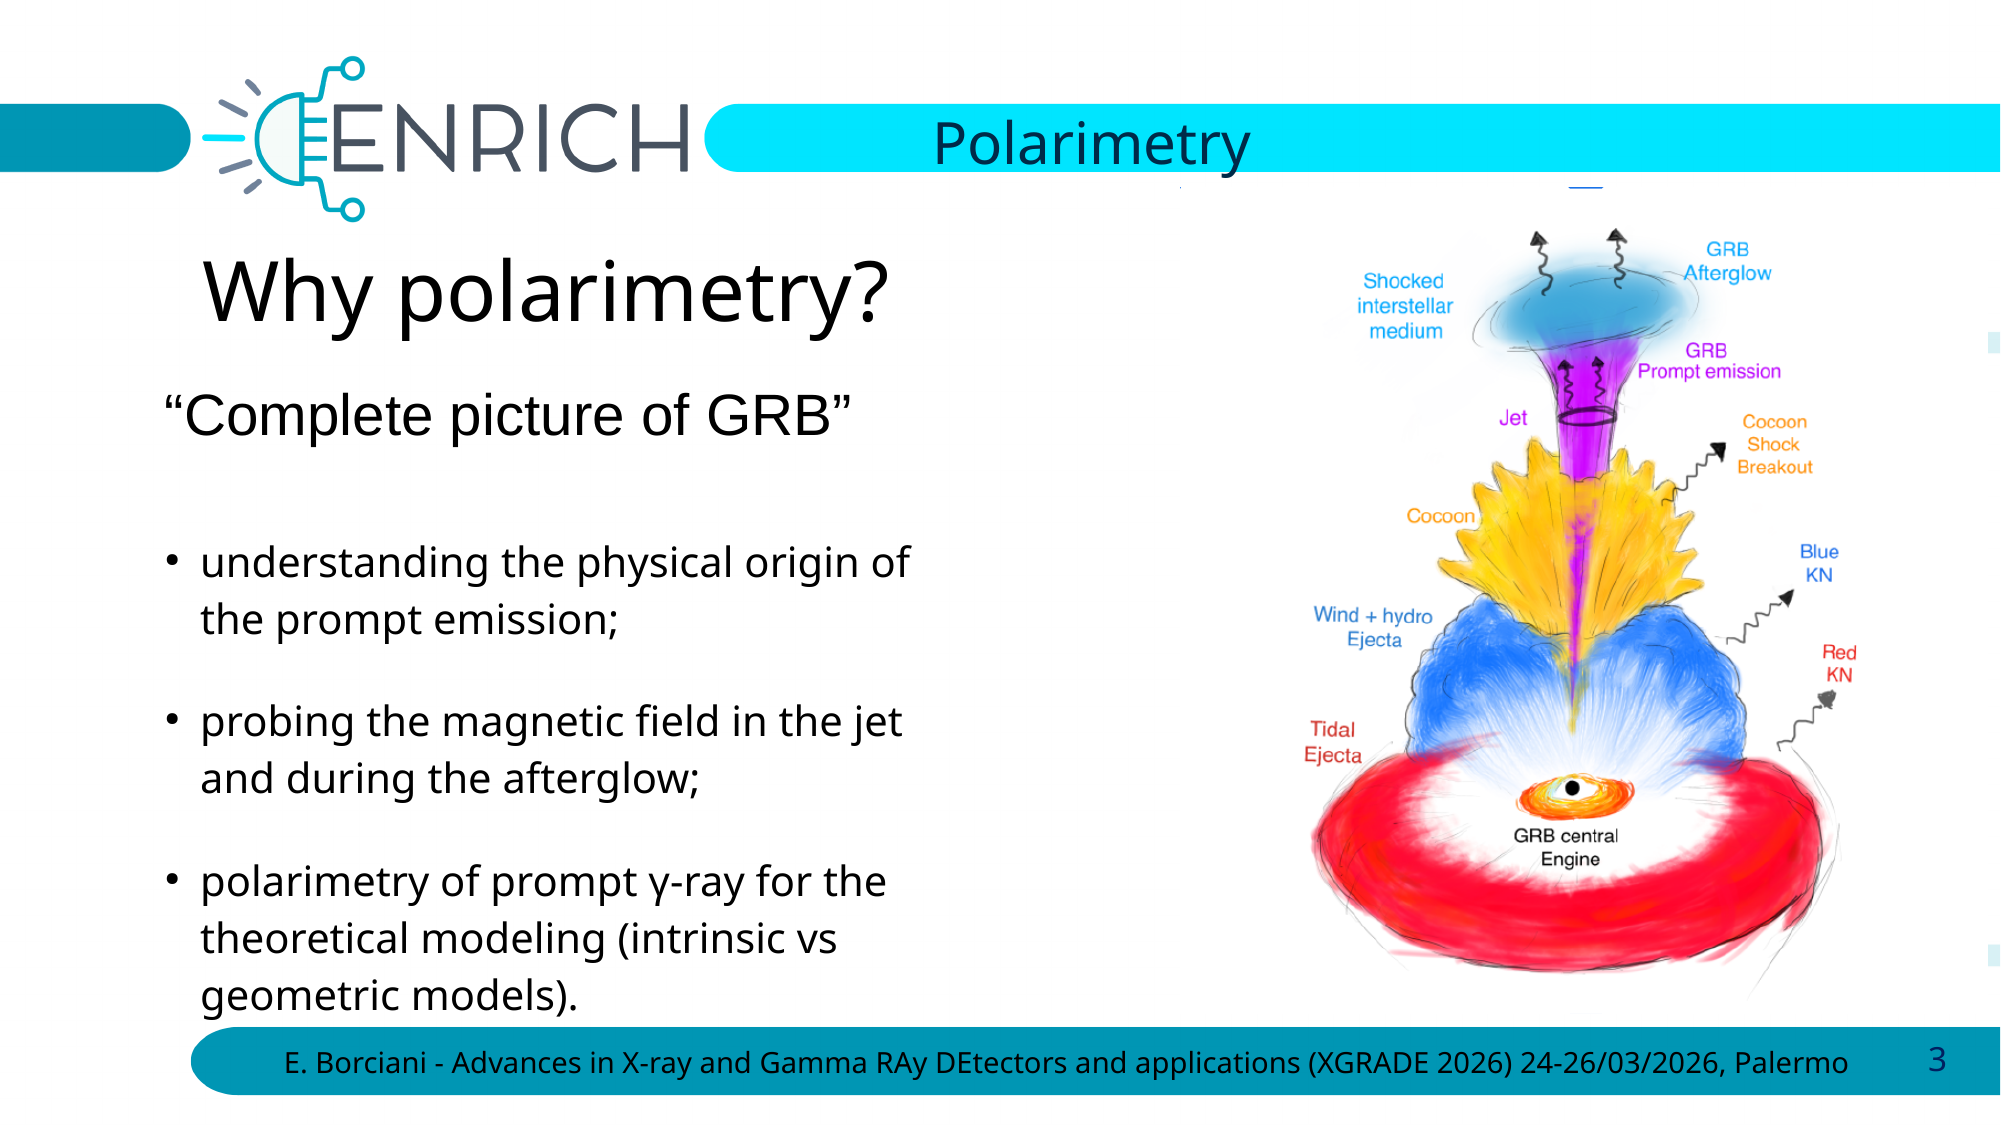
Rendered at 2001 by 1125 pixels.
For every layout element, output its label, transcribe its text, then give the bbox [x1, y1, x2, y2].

slide_number <number> [1512, 1031, 1963, 1092]
picture [0, 0, 2001, 1125]
text_box understanding the physical origin of the prompt emission;​ probing the magnetic field in the jet and during the afterglow;​ polarimetry of prompt γ-ray for the theoretical modeling (intrinsic vs geometric models).​ [150, 525, 976, 938]
text_box “Complete picture of GRB” ​ [150, 375, 938, 585]
text_box E. Borciani - Advances in X-ray and Gamma RAy DEtectors and applications (XGRADE 2026) 24-26/03/2026, Palermo [161, 1037, 1512, 1087]
text_box Polarimetry [917, 98, 1313, 184]
text_box Why polarimetry? [187, 224, 976, 407]
